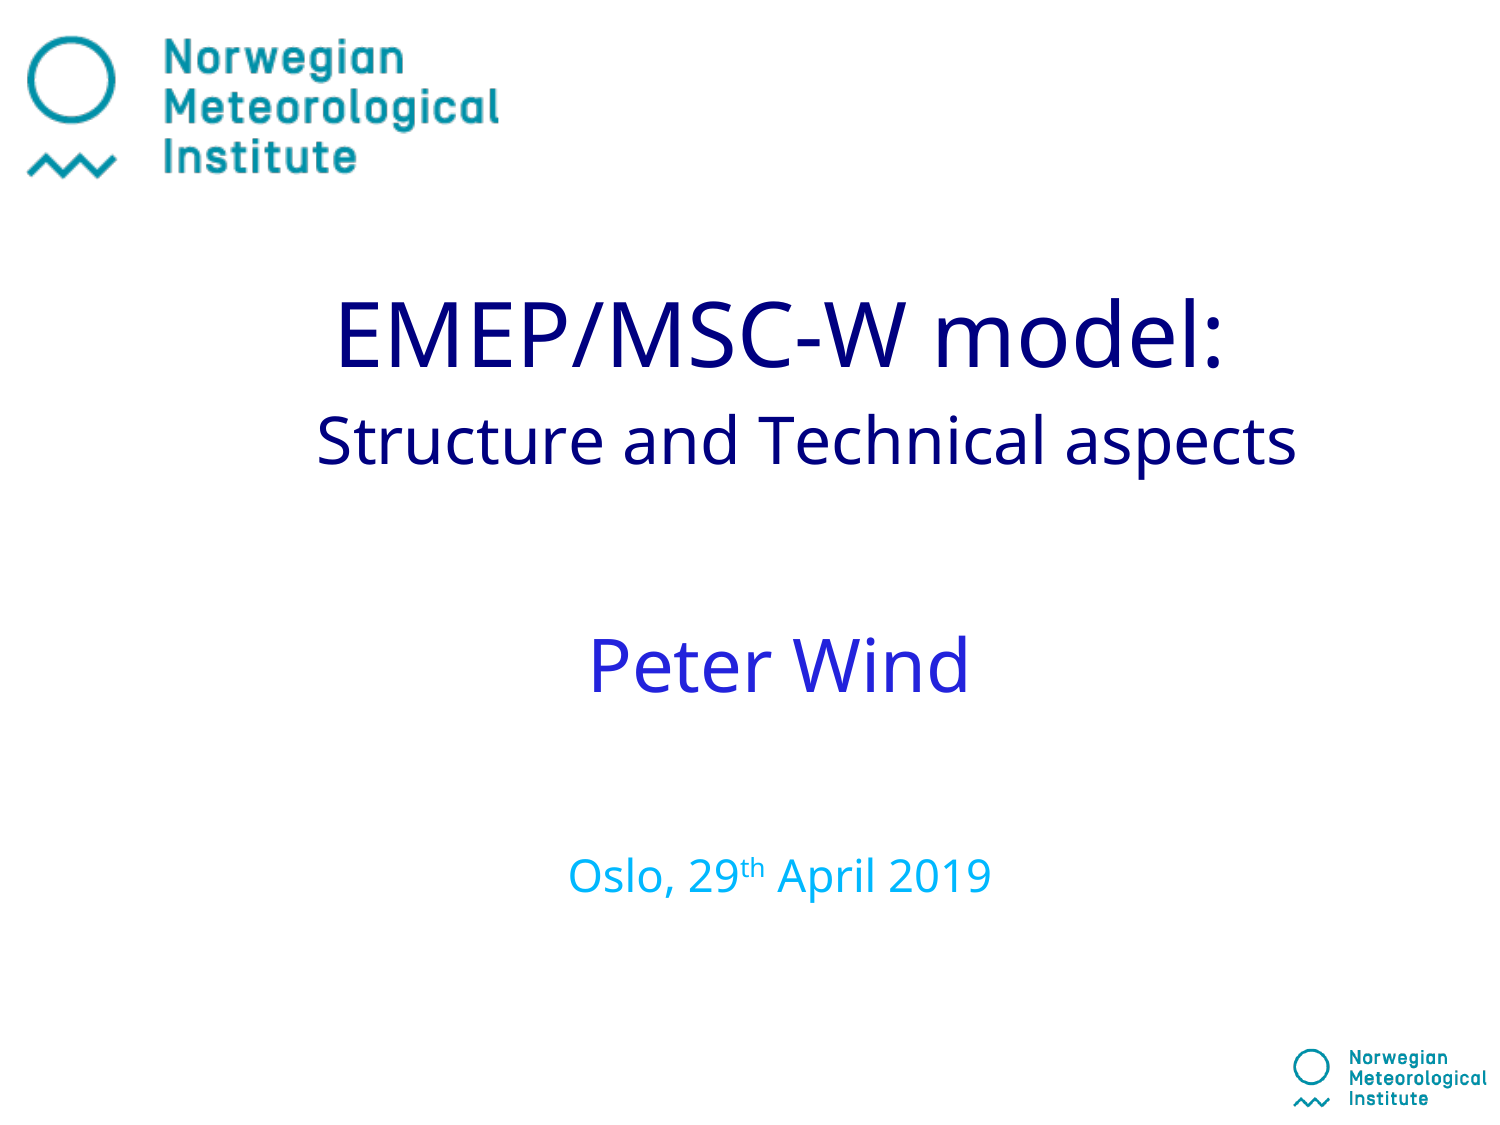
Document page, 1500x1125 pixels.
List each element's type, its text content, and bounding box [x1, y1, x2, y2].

picture [0, 3, 520, 204]
list EMEP/MSC-W model: Structure and Technical aspects Peter Wind Oslo, 29th April 2019 [201, 262, 1359, 916]
picture [1281, 1035, 1495, 1118]
